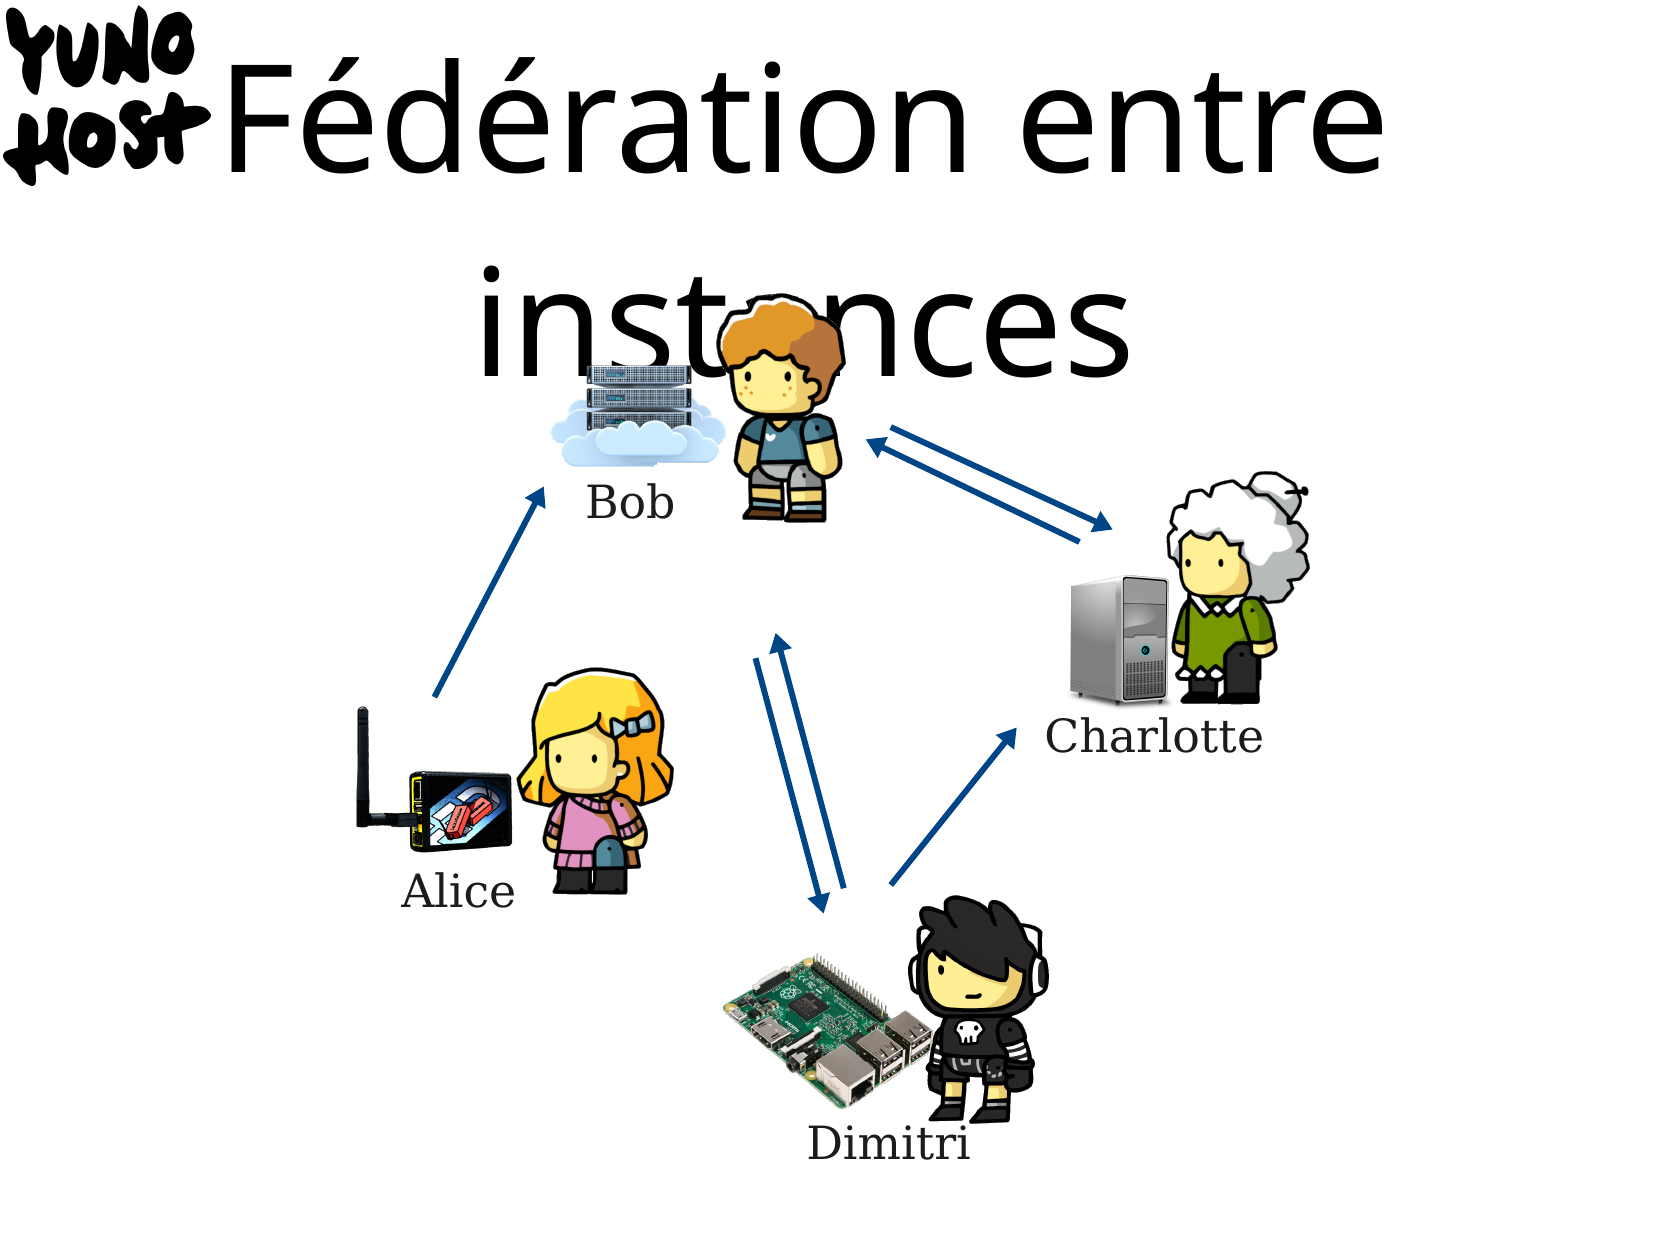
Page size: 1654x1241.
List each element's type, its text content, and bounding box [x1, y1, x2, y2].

text_box Charlotte [1029, 703, 1303, 778]
text_box Dimitri [791, 1109, 1005, 1184]
picture [340, 664, 674, 895]
picture [3, 5, 60, 186]
text_box Alice [386, 857, 545, 932]
title Le FuturTM Fédération entre instances [60, 1, 1549, 228]
picture [718, 895, 1049, 1124]
text_box Bob [570, 468, 702, 544]
picture [544, 290, 848, 523]
picture [1063, 466, 1314, 705]
